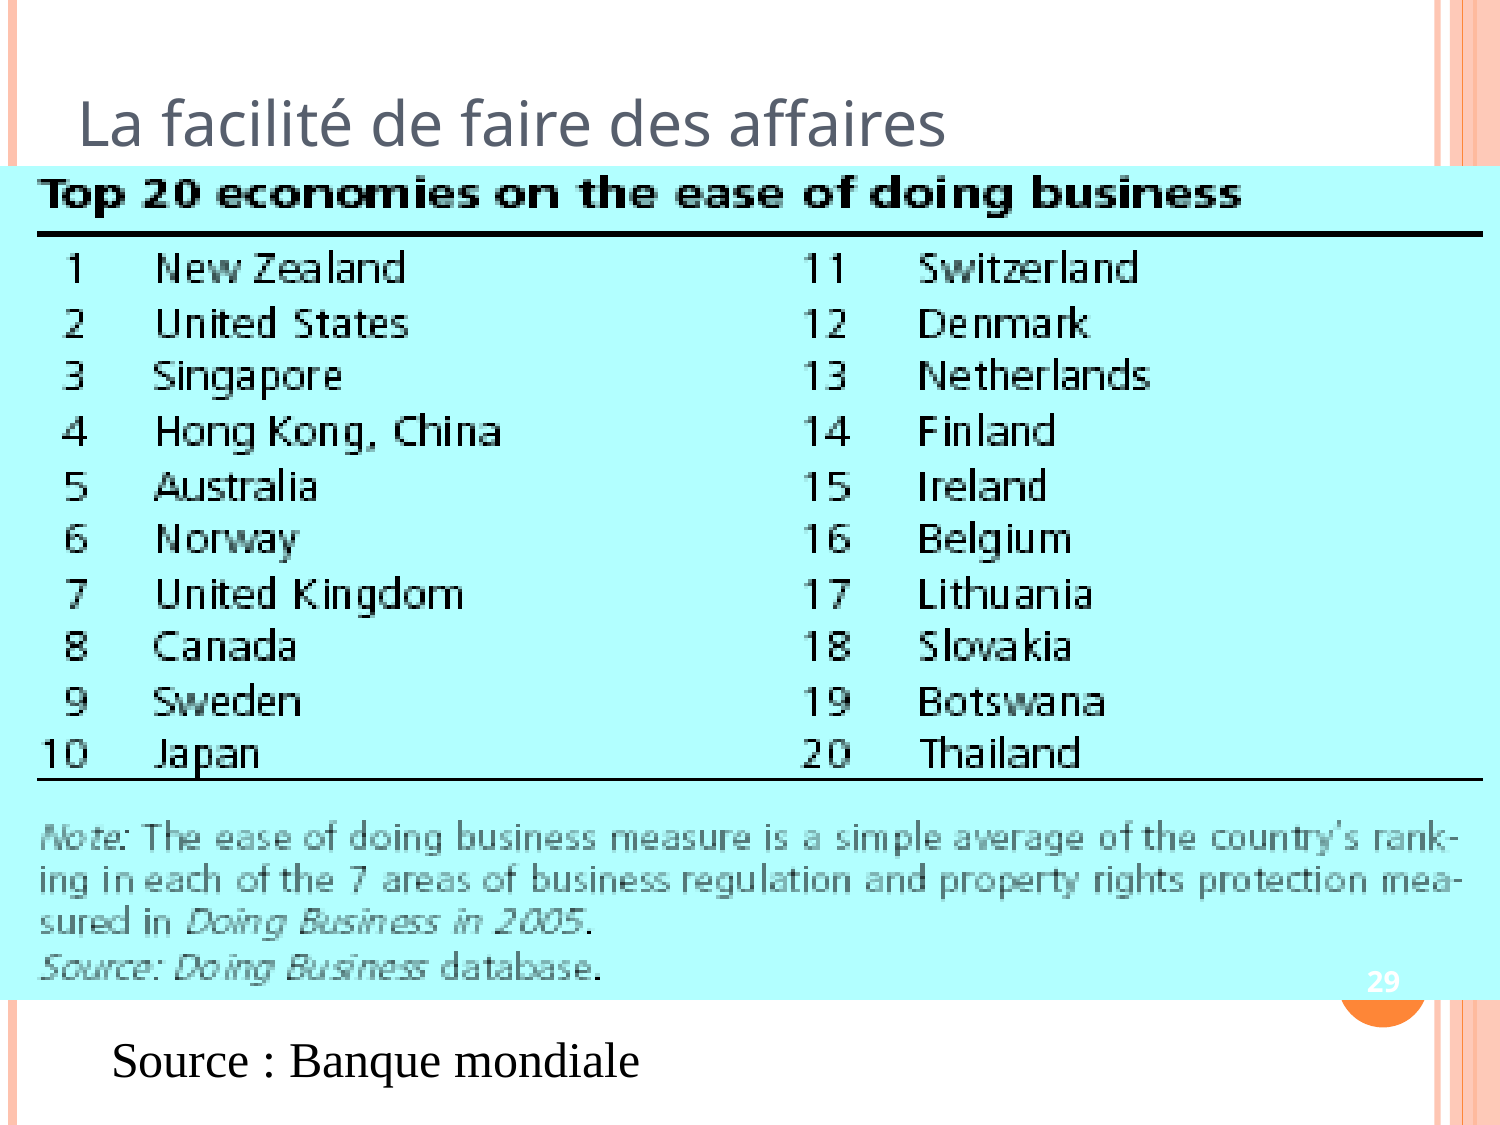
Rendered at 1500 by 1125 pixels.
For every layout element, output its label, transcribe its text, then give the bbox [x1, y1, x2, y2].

slide_number <numéro> [1333, 940, 1434, 1027]
text_box Source : Banque mondiale [96, 1019, 656, 1095]
title La facilité de faire des affaires [62, 37, 1450, 166]
picture [0, 166, 1500, 1000]
